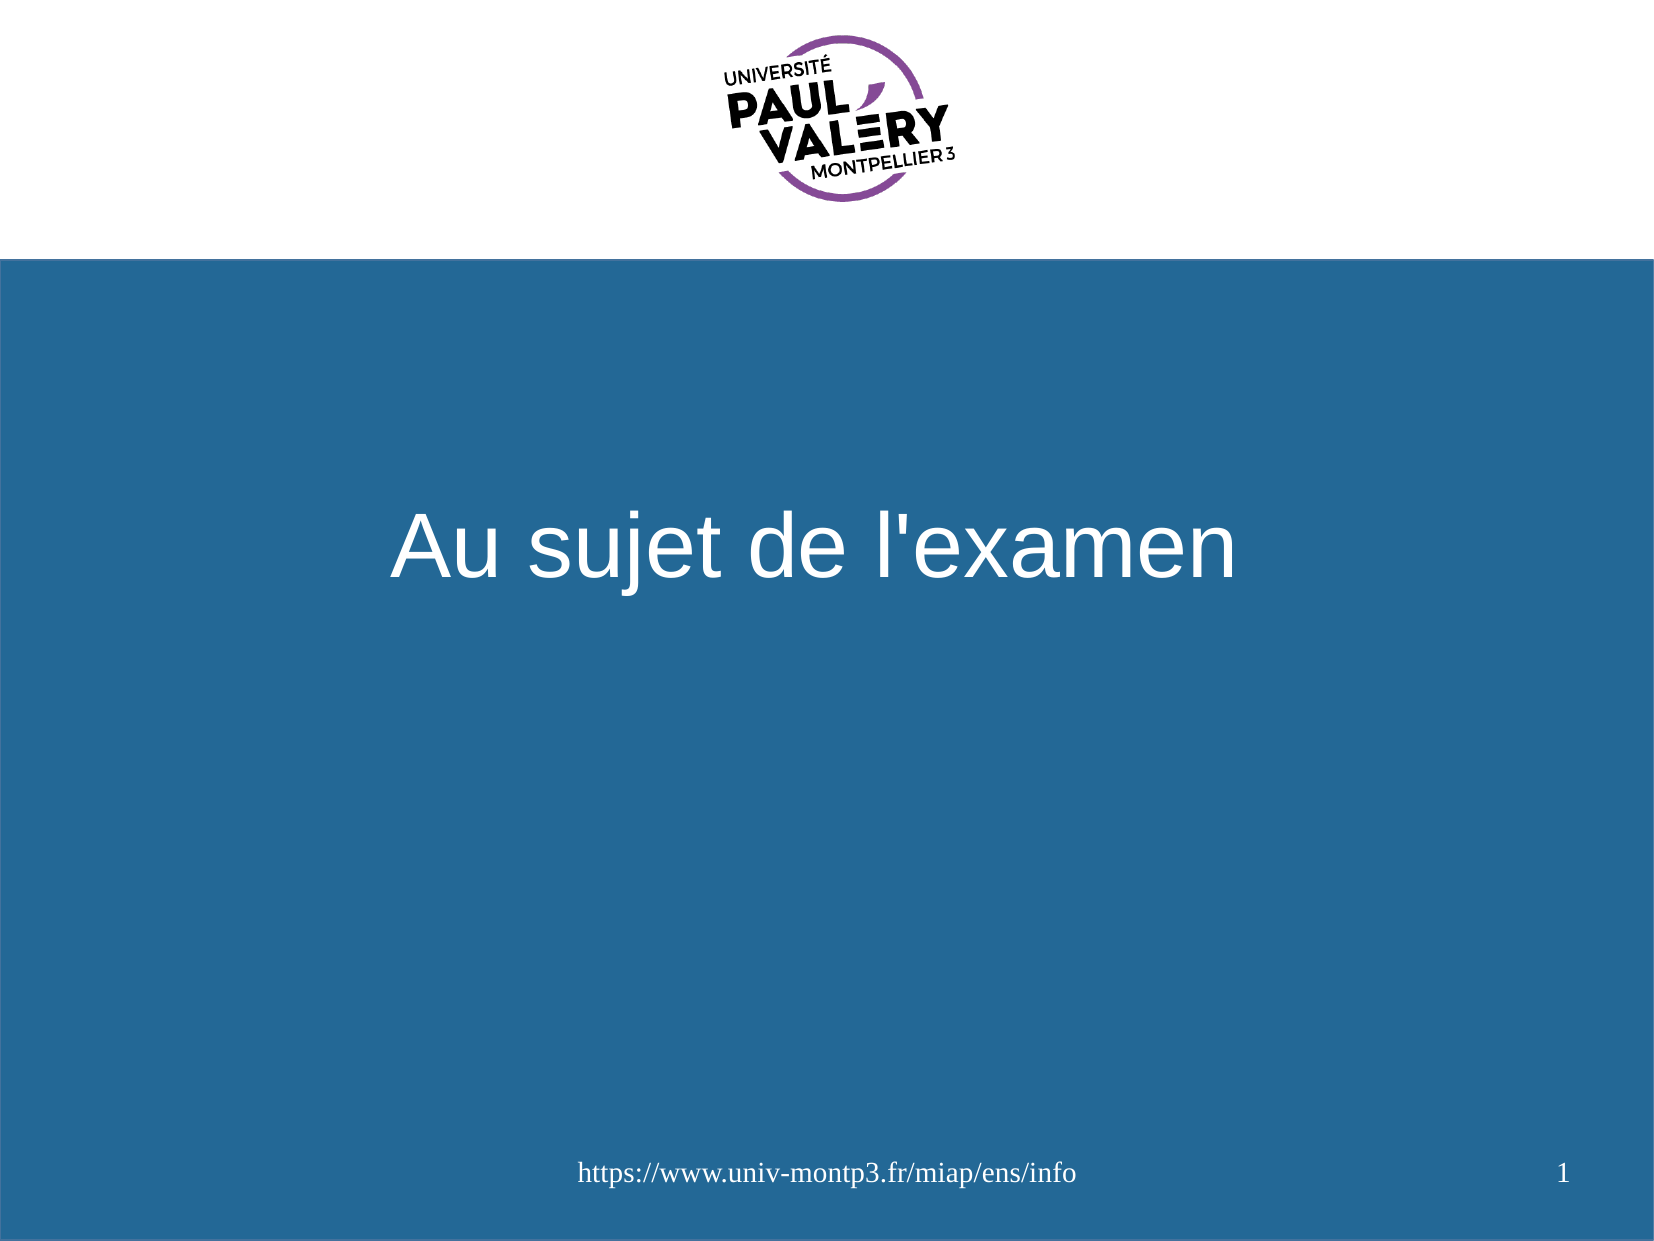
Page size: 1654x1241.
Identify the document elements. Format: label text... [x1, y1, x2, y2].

title Au sujet de l'examen [70, 442, 1560, 650]
picture [708, 25, 971, 213]
